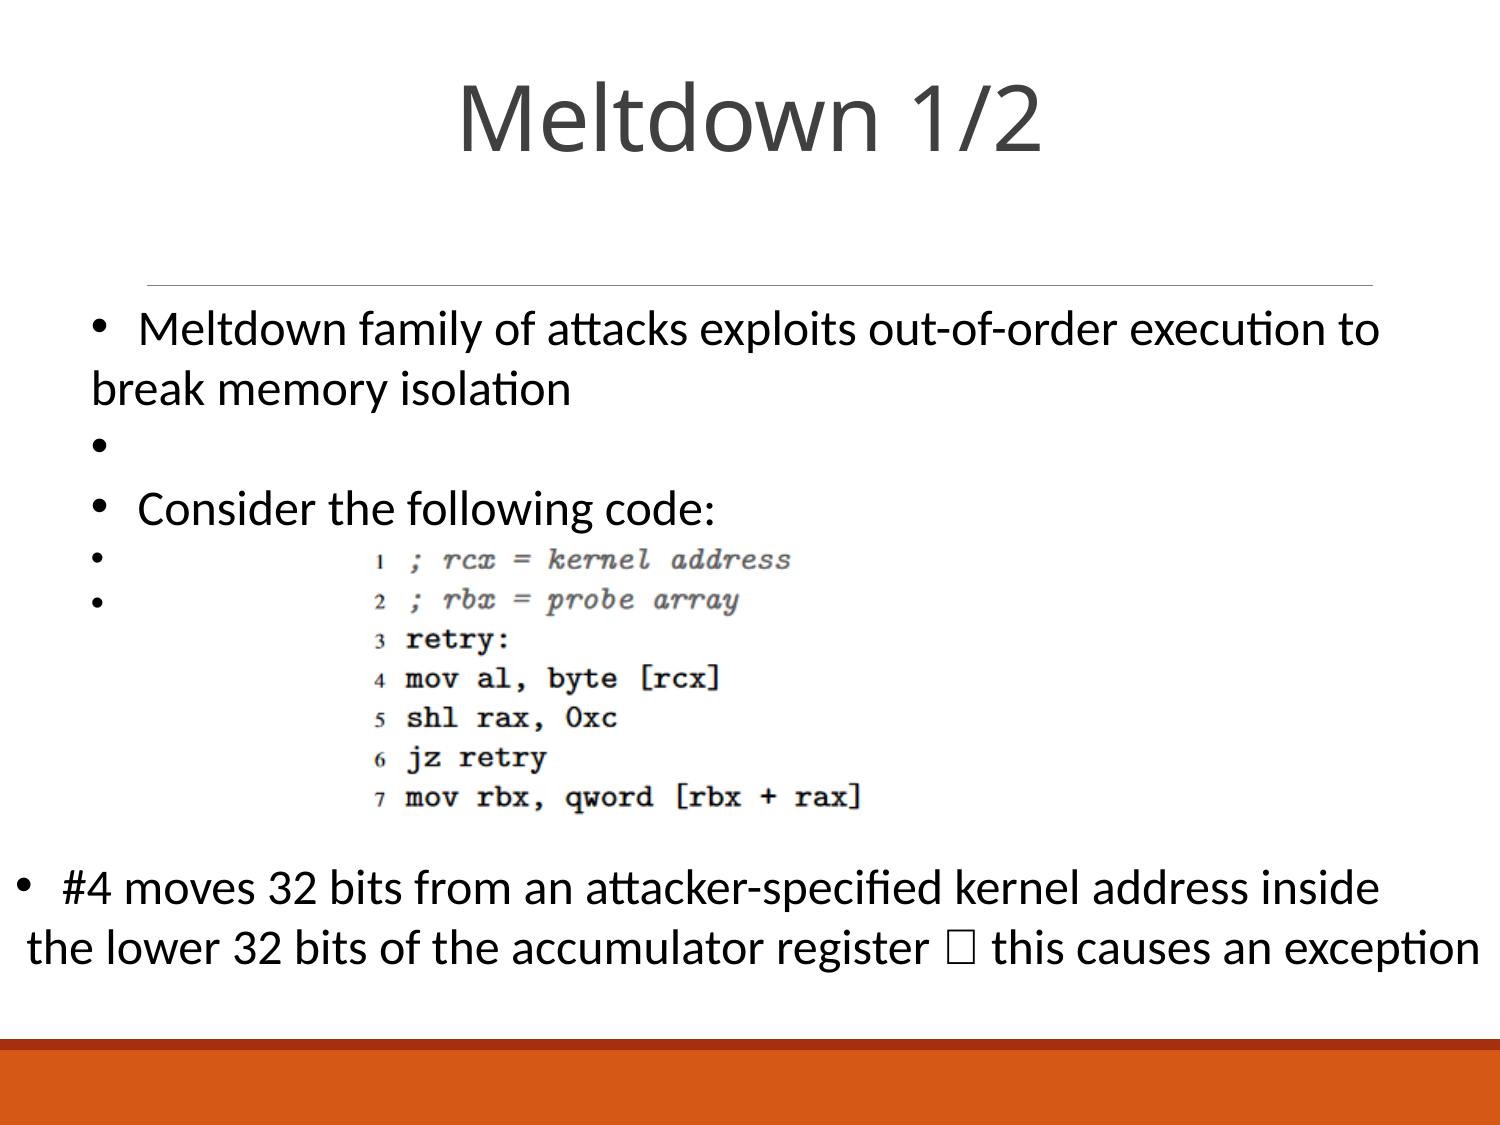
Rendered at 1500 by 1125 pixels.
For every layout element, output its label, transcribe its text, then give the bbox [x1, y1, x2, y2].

text_box Meltdown family of attacks exploits out-of-order execution to break memory isolation Consider the following code: [75, 287, 1424, 637]
text_box Meltdown 1/2 [75, 52, 1425, 193]
picture [361, 544, 1203, 829]
text_box #4 moves 32 bits from an attacker-specified kernel address inside the lower 32 bits of the accumulator register  this causes an exception [0, 847, 1500, 982]
